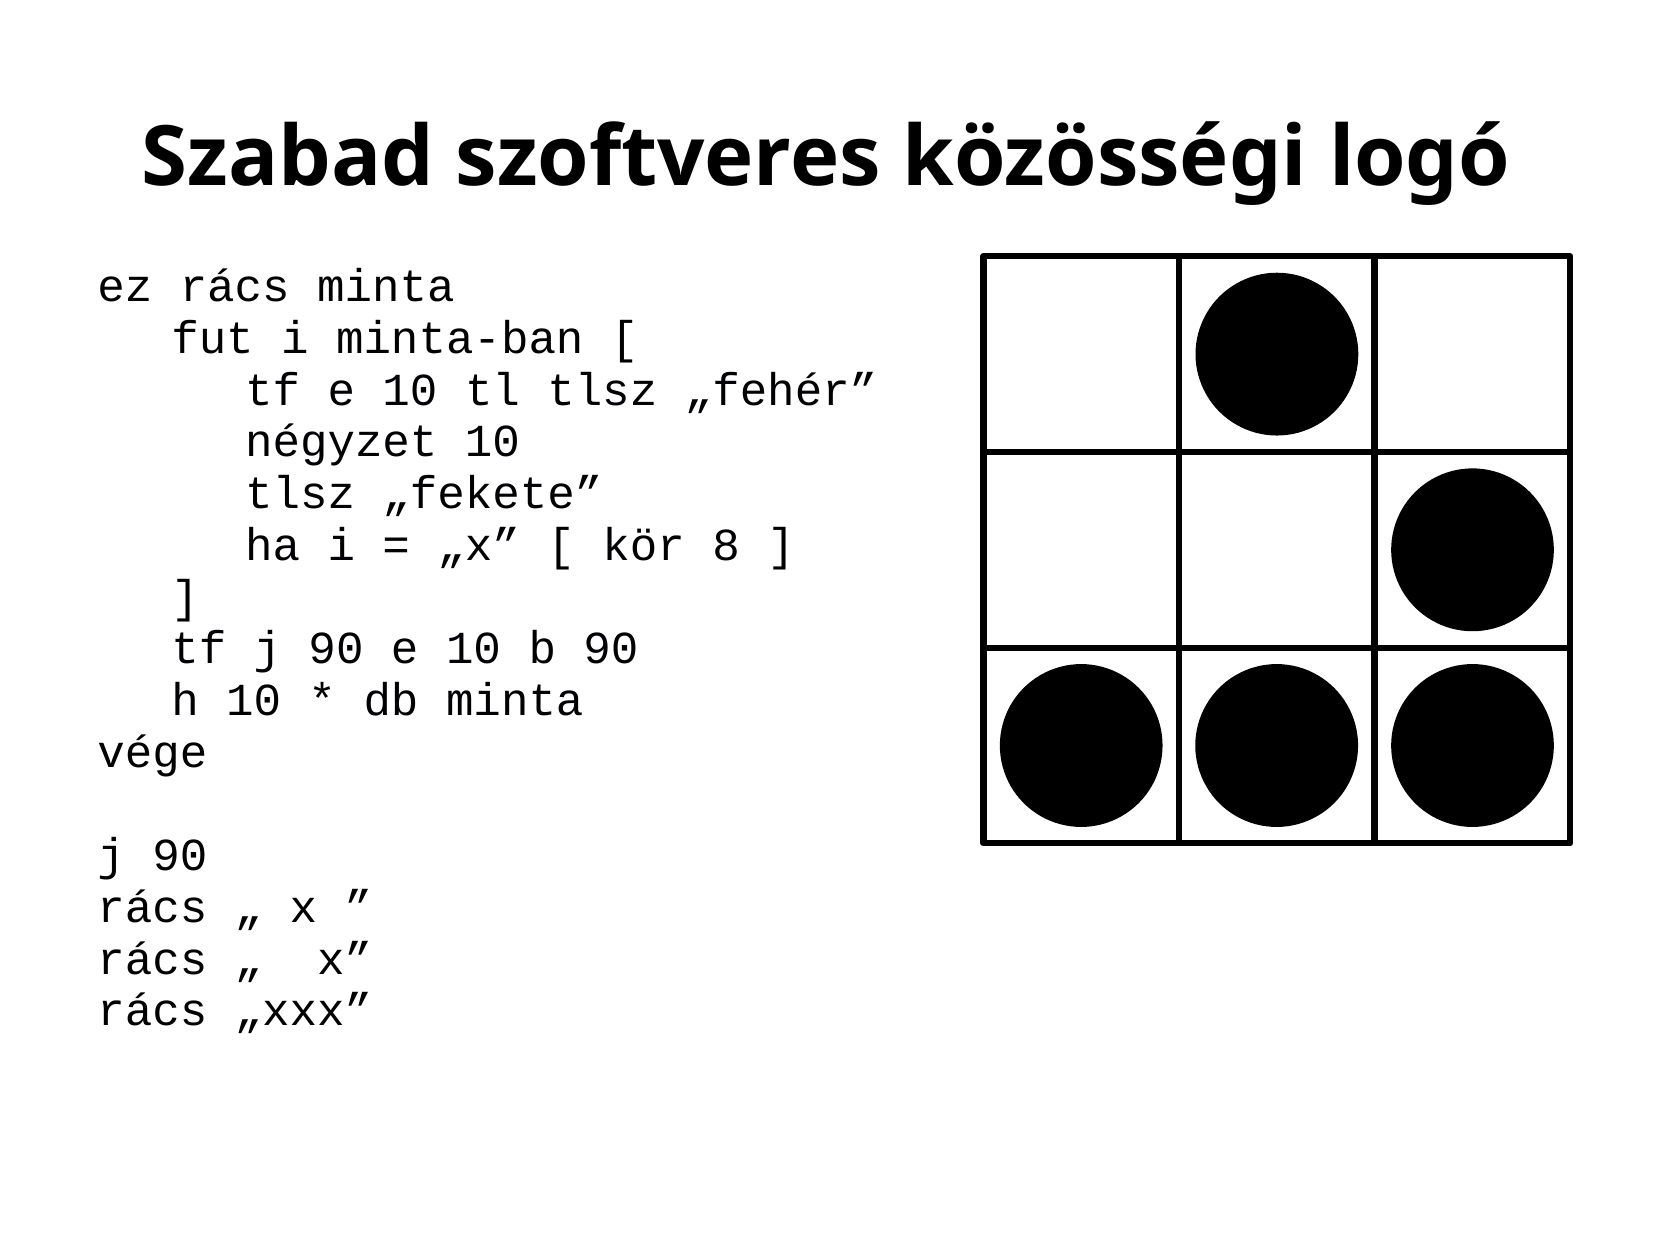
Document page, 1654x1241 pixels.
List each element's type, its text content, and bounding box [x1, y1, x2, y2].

text_box ez rács minta fut i minta-ban [ tf e 10 tl tlsz „fehér” négyzet 10 tlsz „fekete” ha i = „x” [ kör 8 ] ] tf j 90 e 10 b 90 h 10 * db minta vége j 90 rács „ x ” rács „ x” rács „xxx” [82, 256, 1121, 1099]
text_box [983, 256, 1571, 844]
title Szabad szoftveres közösségi logó [82, 49, 1571, 256]
